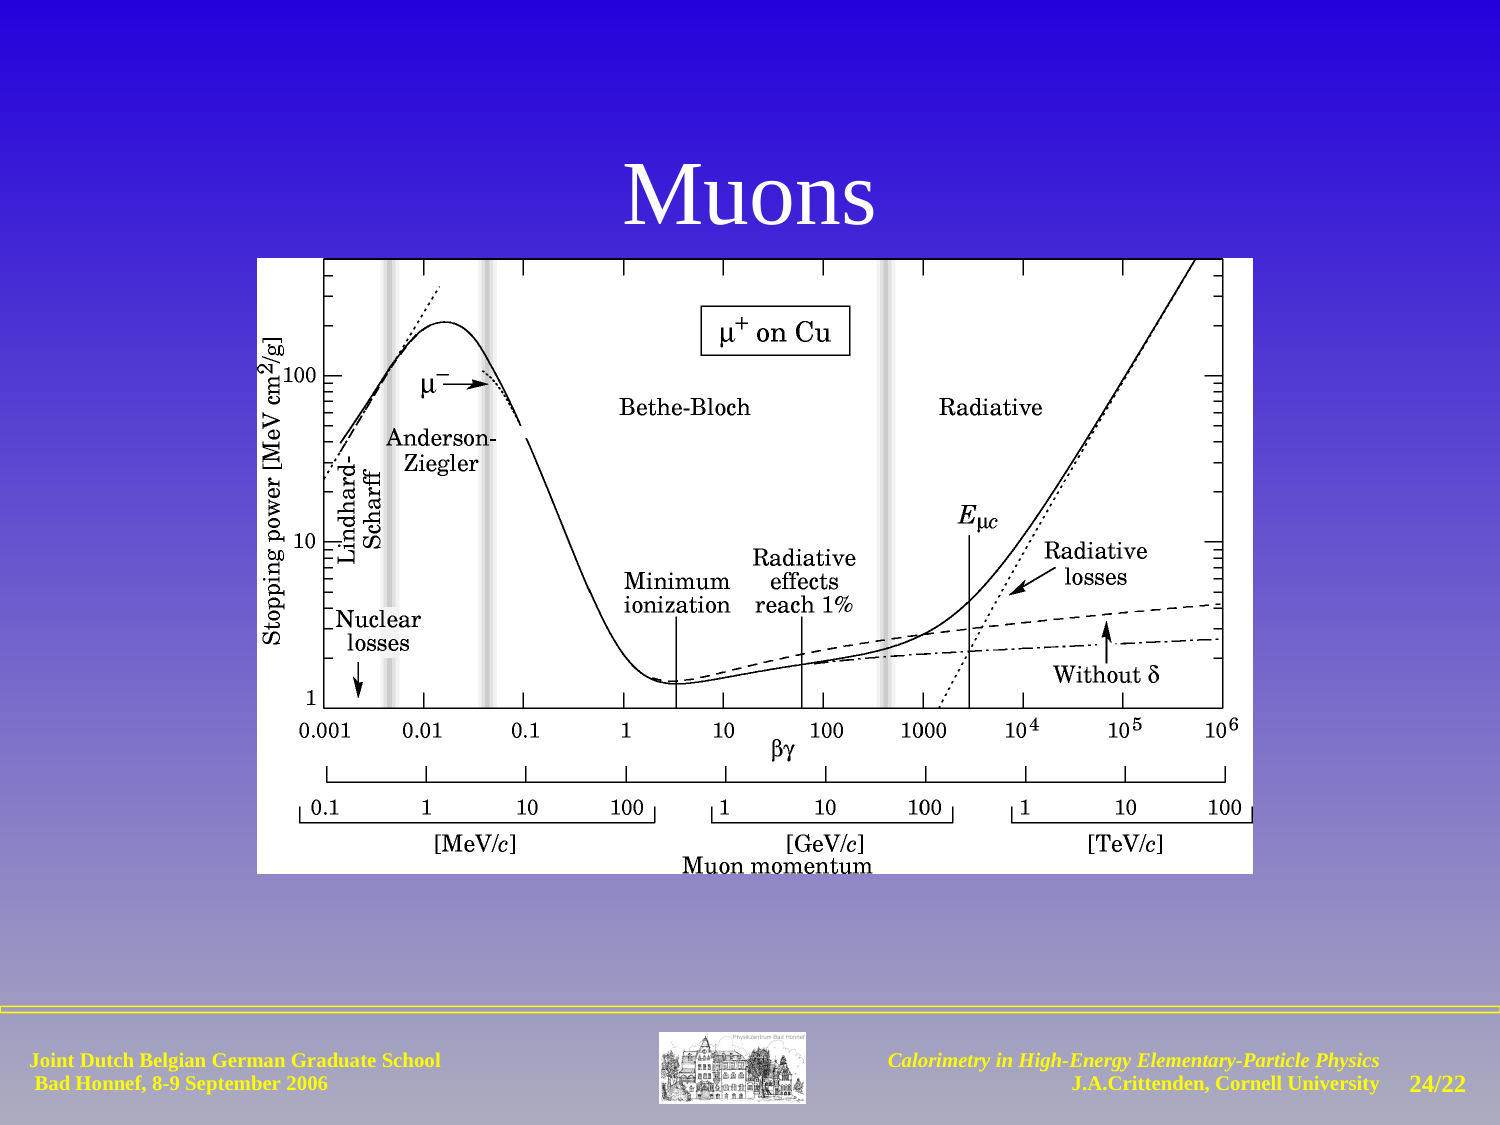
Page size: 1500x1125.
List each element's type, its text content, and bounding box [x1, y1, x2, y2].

picture [659, 1032, 806, 1104]
picture [257, 258, 1253, 874]
title Muons [112, 99, 1388, 288]
